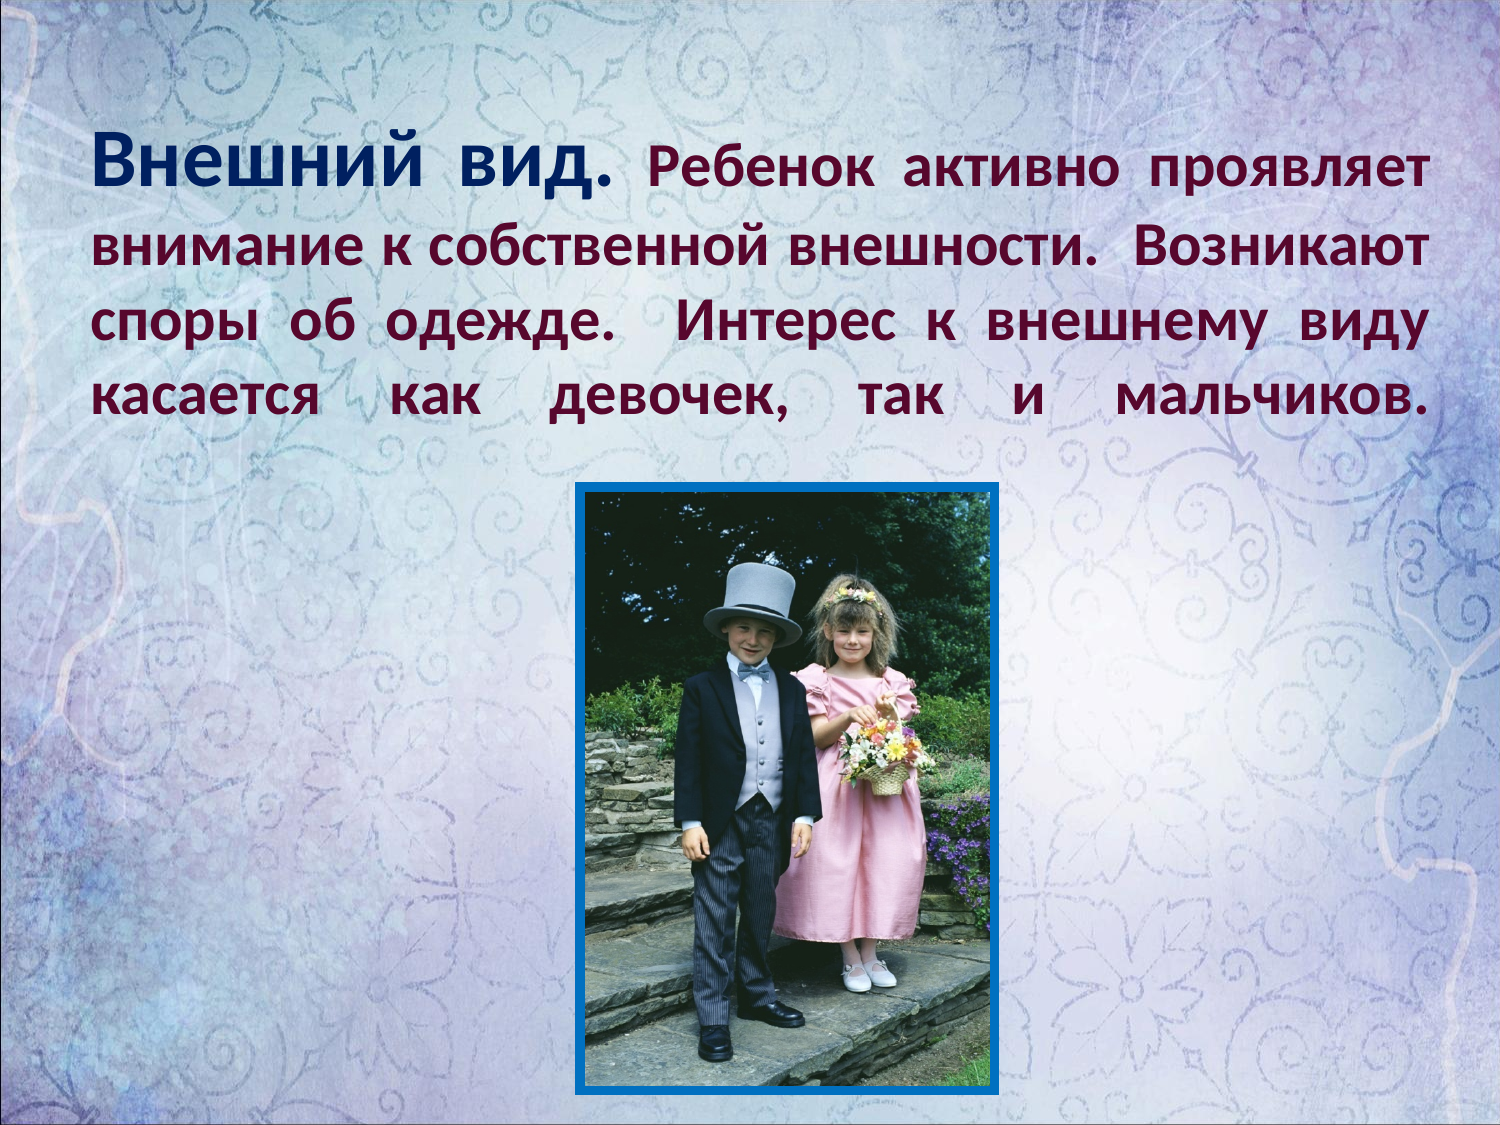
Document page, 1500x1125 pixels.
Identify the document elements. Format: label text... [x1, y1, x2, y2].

picture [0, 0, 1500, 1125]
title Внешний вид. Ребенок активно проявляет внимание к собственной внешности. Возникают споры об одежде. Интерес к внешнему виду касается как девочек, так и мальчиков. [75, 0, 1447, 658]
picture [584, 491, 990, 1086]
